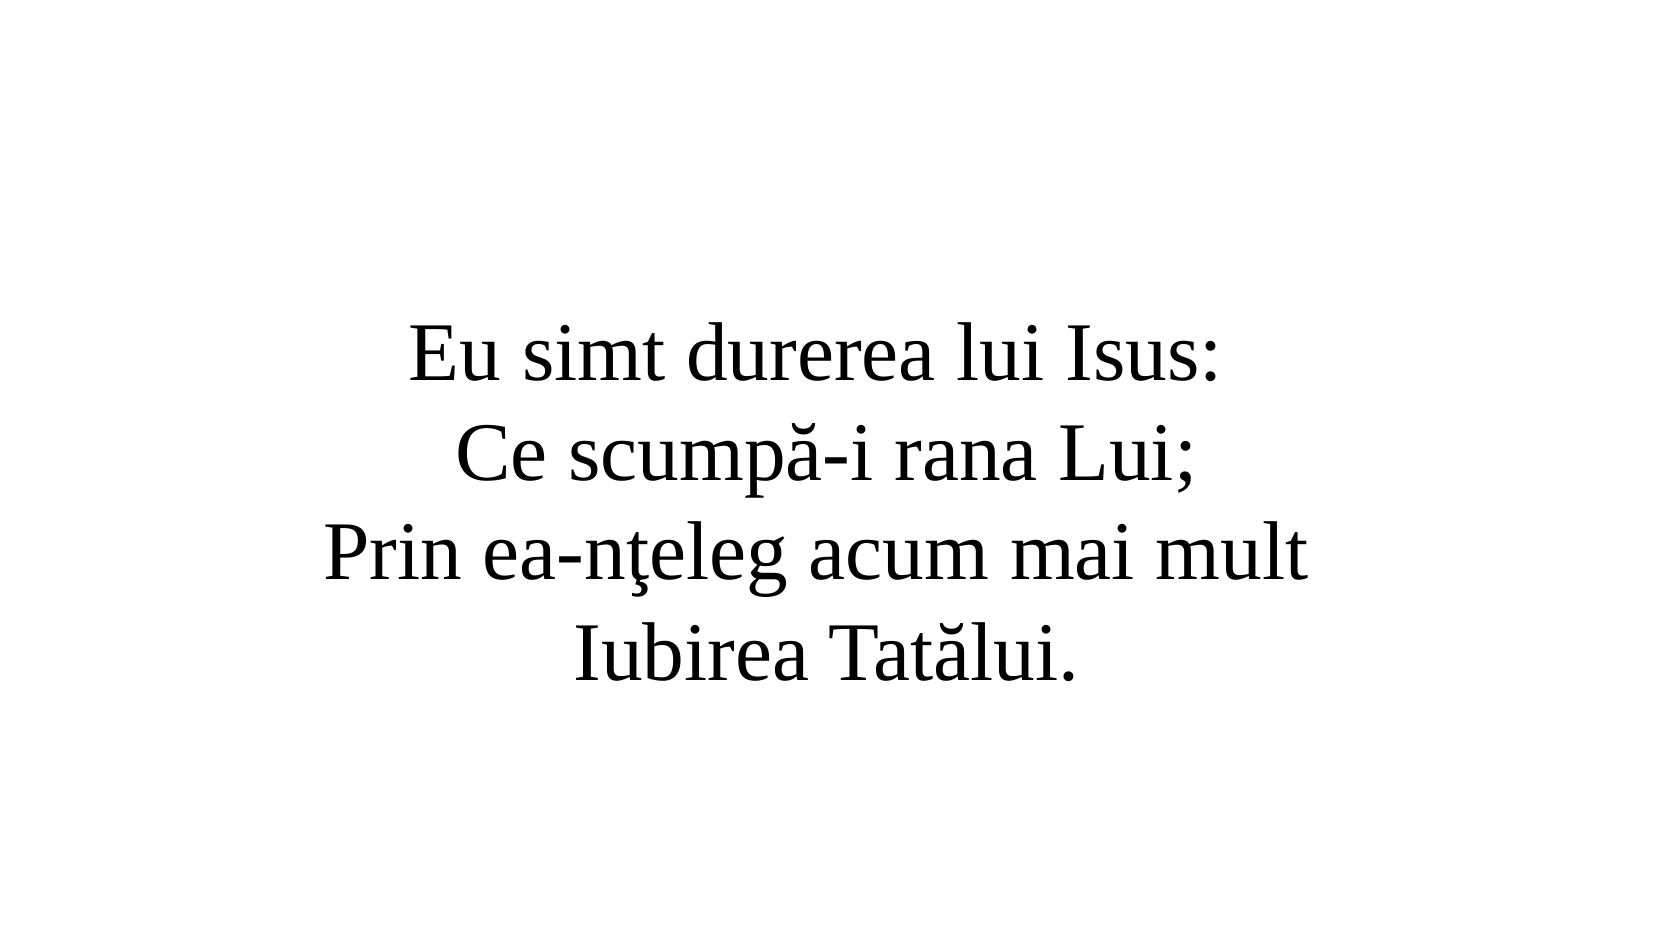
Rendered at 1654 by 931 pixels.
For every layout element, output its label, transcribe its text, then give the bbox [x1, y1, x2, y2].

subtitle Eu simt durerea lui Isus: Ce scumpă-i rana Lui; Prin ea-nţeleg acum mai mult Iubirea Tatălui. [0, 289, 1654, 632]
